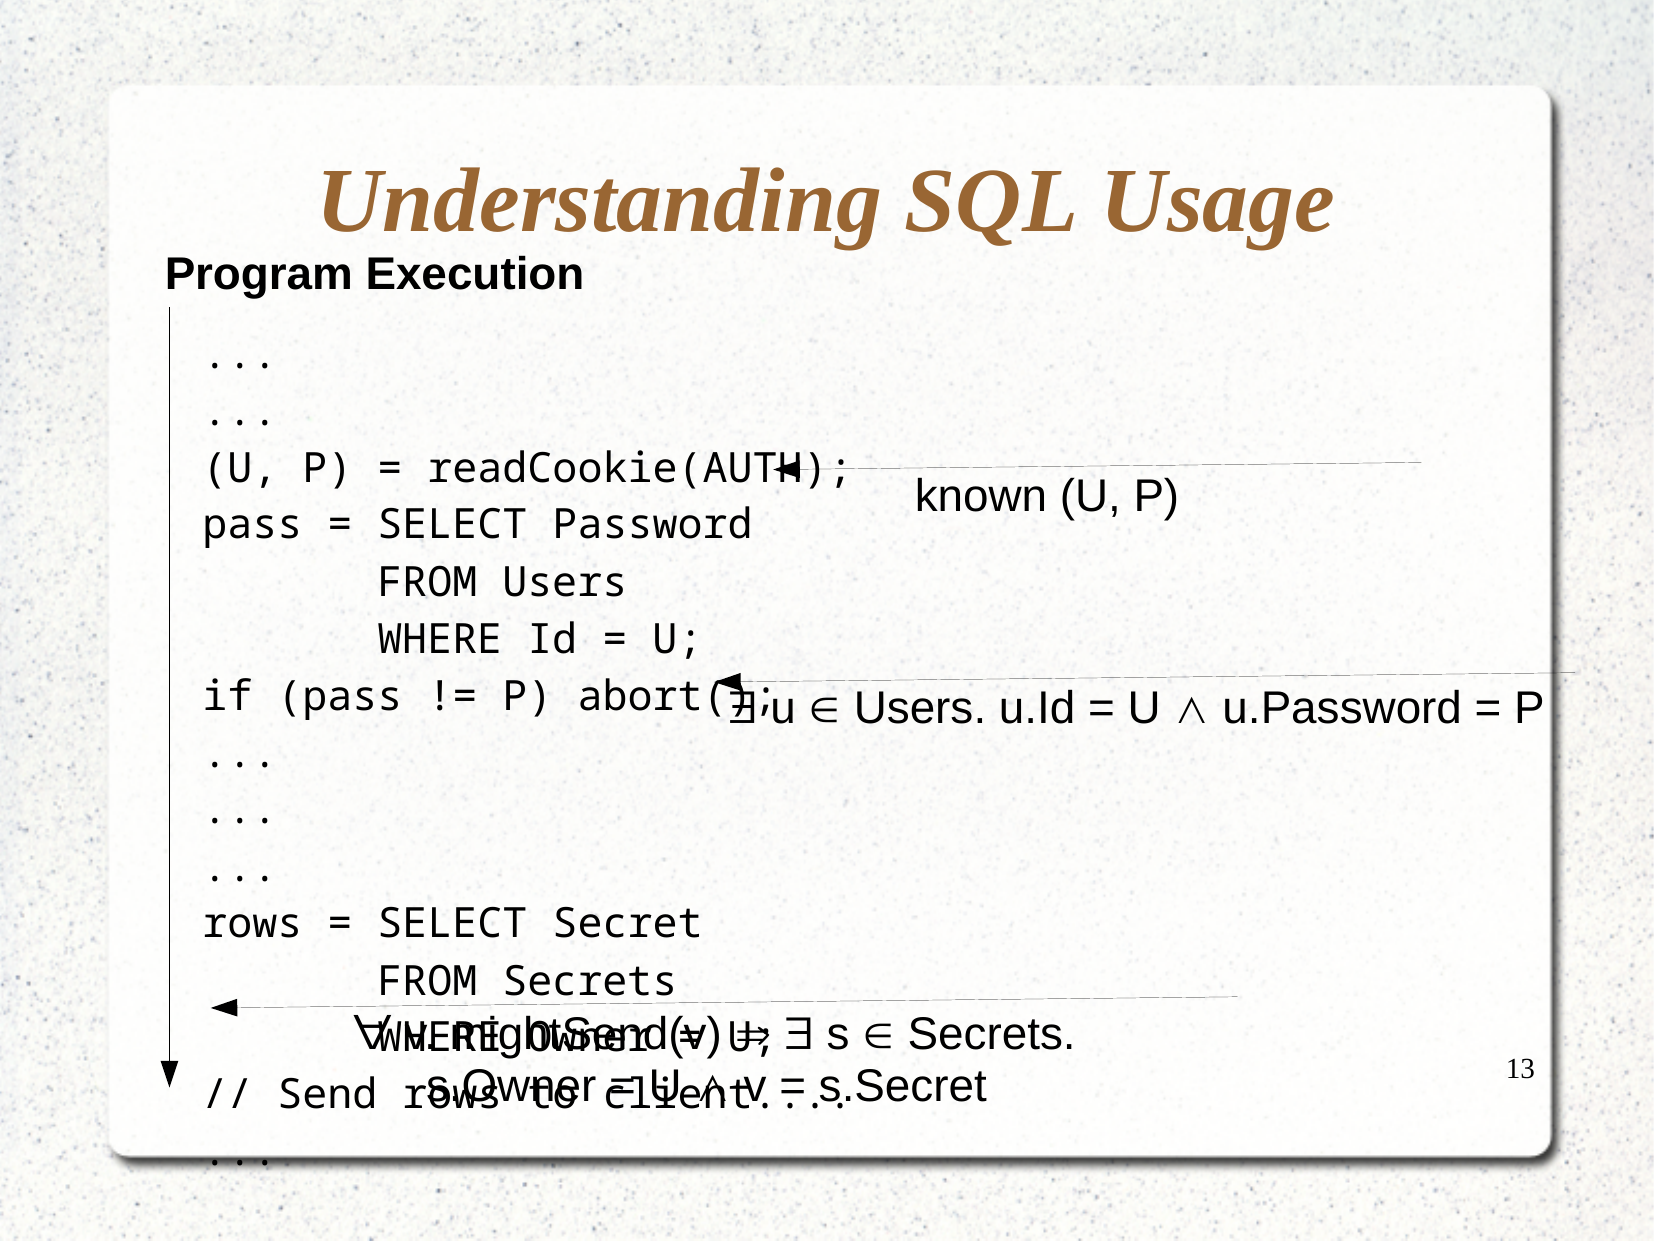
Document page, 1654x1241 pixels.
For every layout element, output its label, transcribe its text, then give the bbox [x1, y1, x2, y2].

picture [0, 0, 1654, 1241]
text_box ... ... (U, P) = readCookie(AUTH); pass = SELECT Password FROM Users WHERE Id = U; if (pass != P) abort(); ... ... ... rows = SELECT Secret FROM Secrets WHERE Owner = U; // Send rows to client.... ... [187, 315, 938, 1224]
text_box Program Execution [150, 240, 601, 308]
text_box ∀ v. mightSend(v) ⇒ ∃ s ∈ Secrets. s.Owner = U ∧ v = s.Secret [337, 1000, 1388, 1129]
title Understanding SQL Usage [118, 104, 1536, 297]
text_box known (U, P) [900, 462, 1362, 468]
text_box ∃ u ∈ Users. u.Id = U ∧ u.Password = P [712, 675, 1561, 747]
text_box ∃ u ∈ Users. u.Id = U ∧ u.Password = P [741, 675, 1262, 681]
text_box known (U, P) [900, 462, 1463, 529]
text_box ∀ v. mightSend(v) ⇒ ∃ s ∈ Secrets. s.Owner = U ∧ v = s.Secret [337, 1000, 840, 1006]
